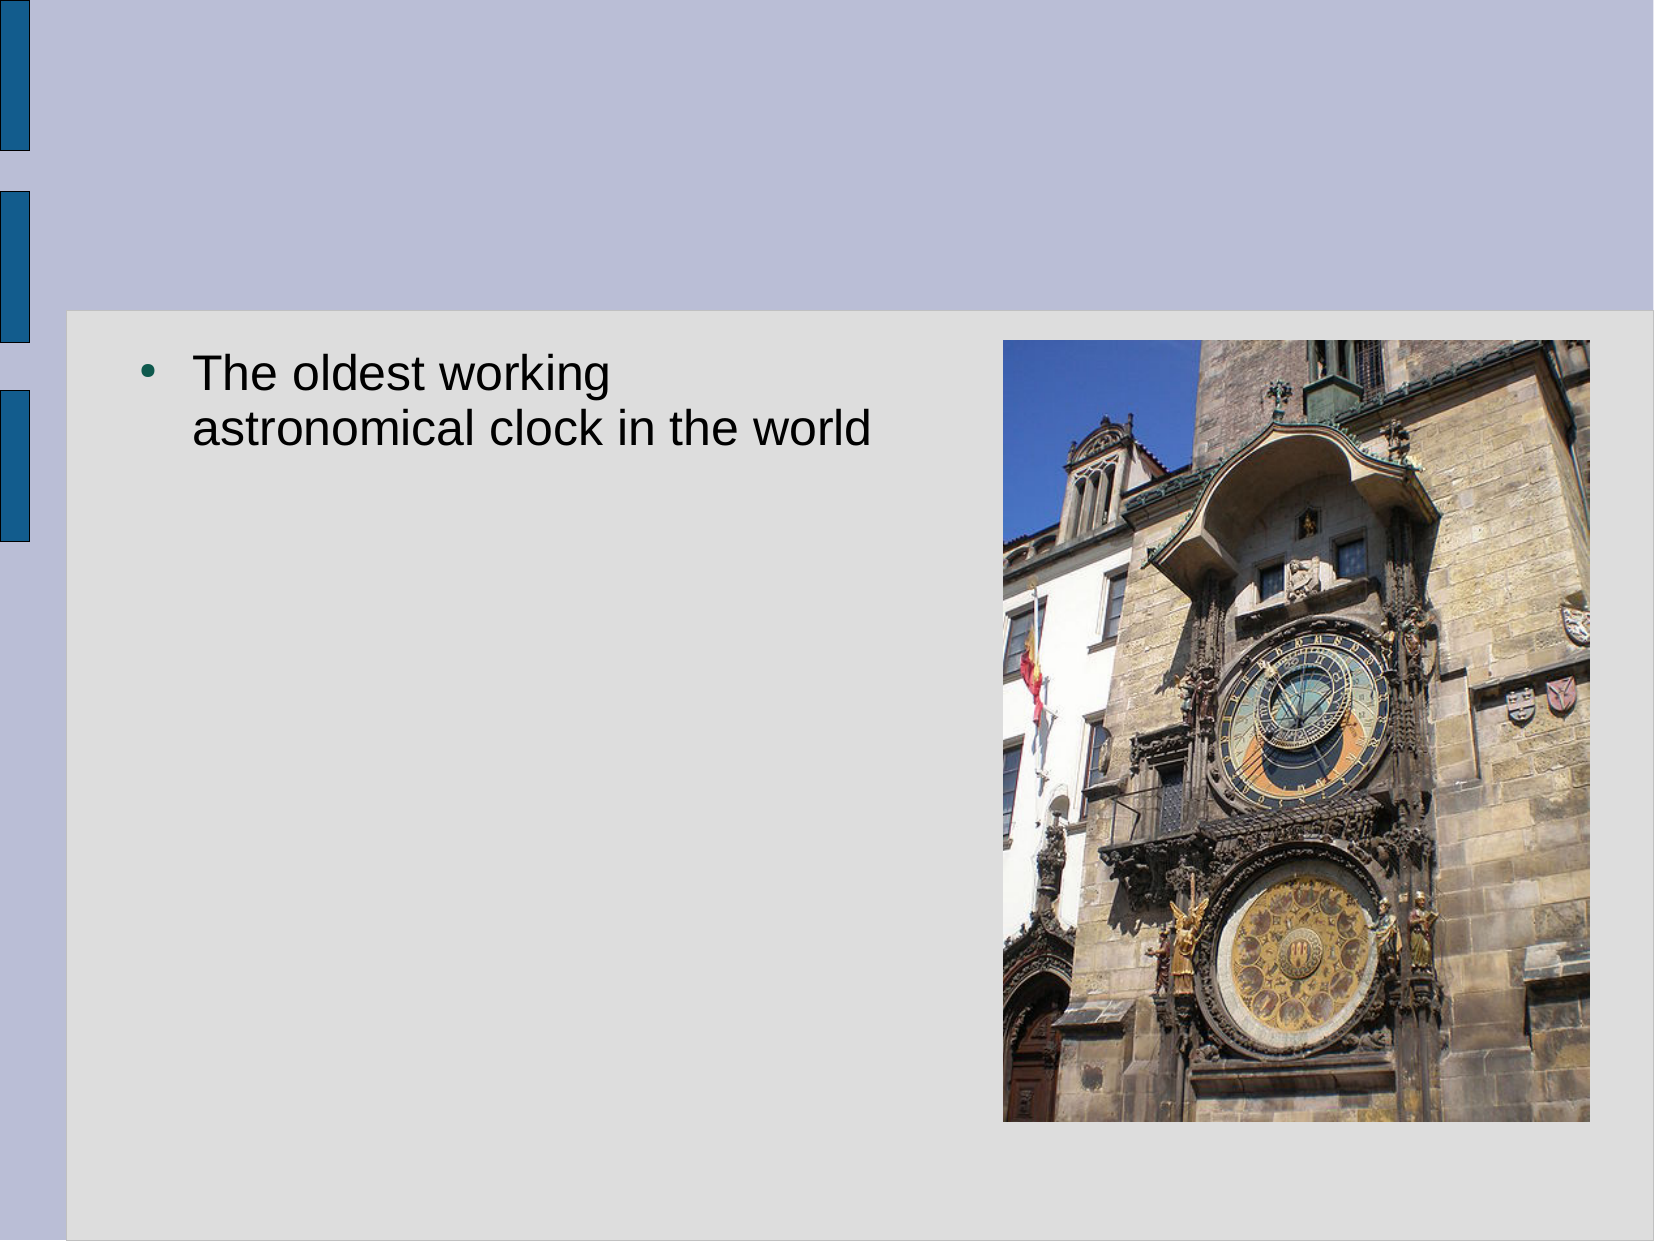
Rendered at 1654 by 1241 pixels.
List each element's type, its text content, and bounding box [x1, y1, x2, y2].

list The oldest working astronomical clock in the world [121, 344, 886, 1127]
picture [1003, 340, 1590, 1123]
